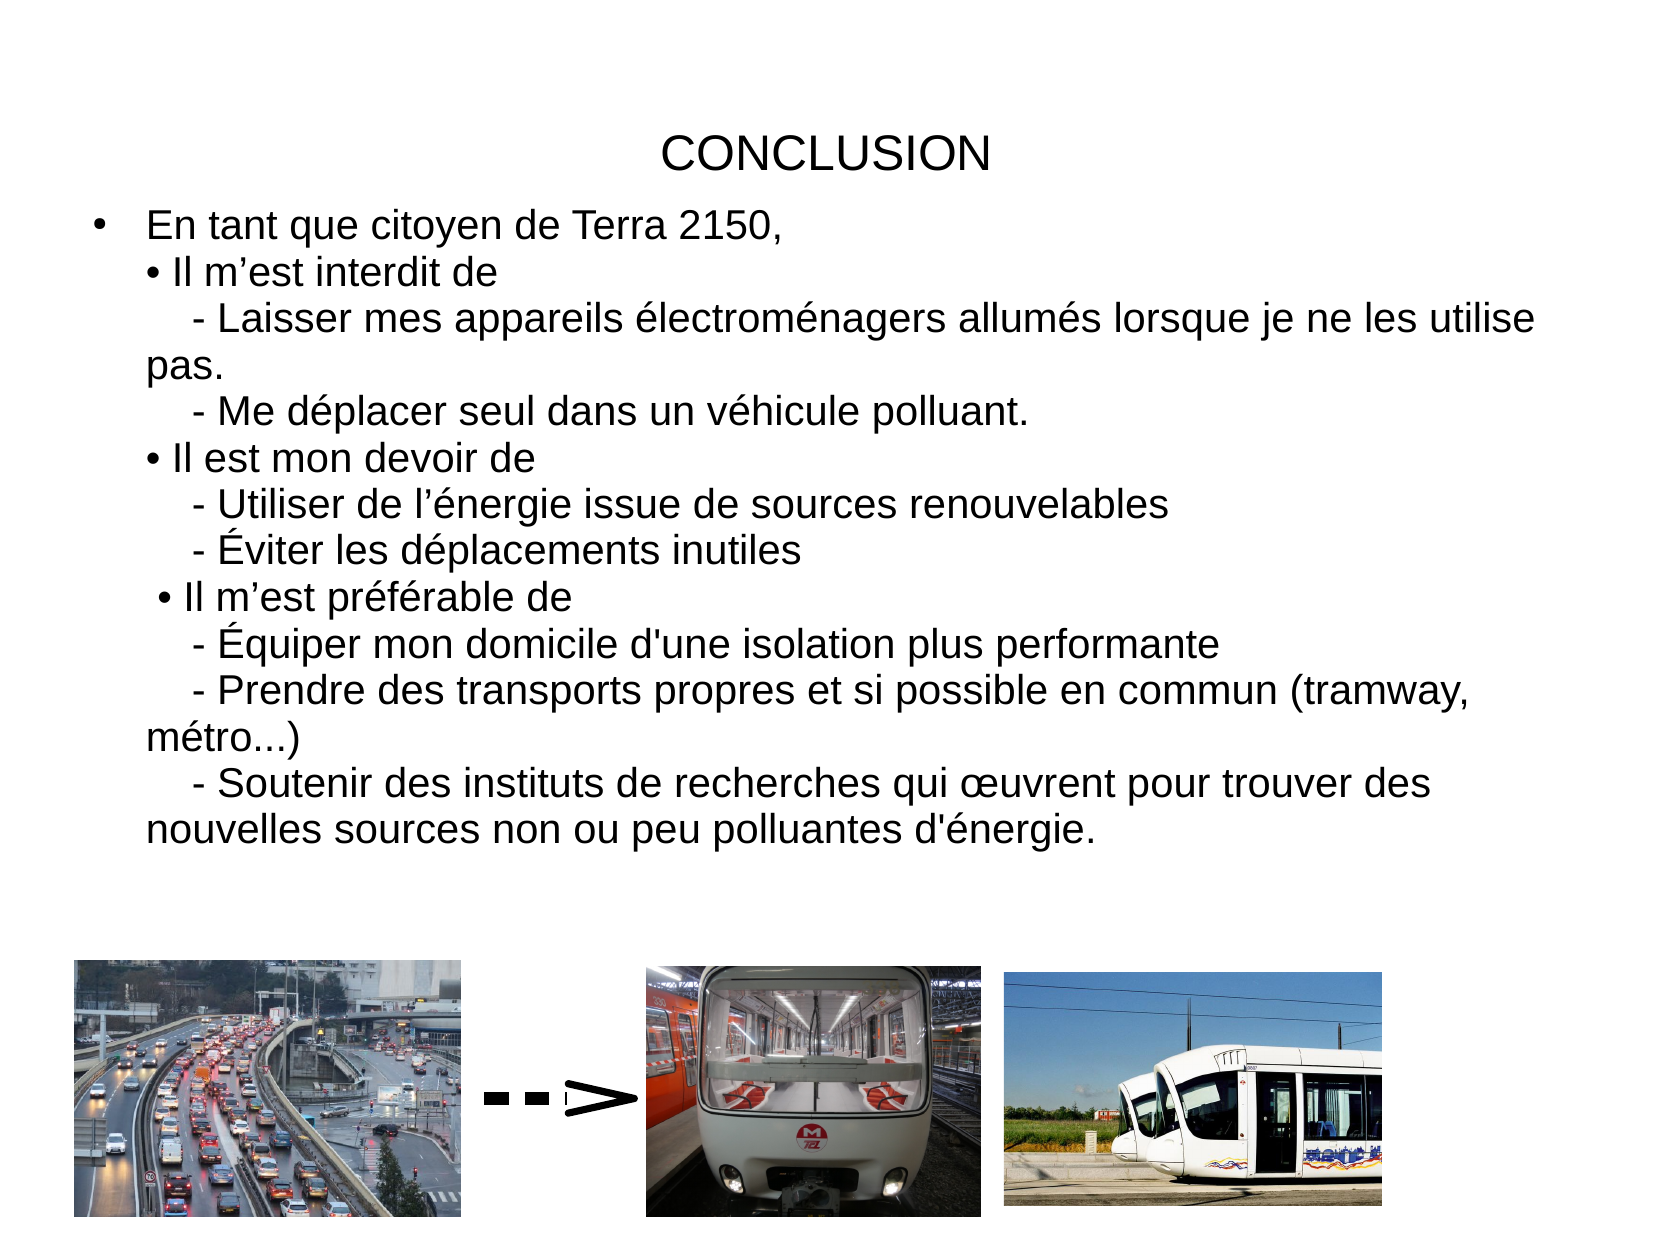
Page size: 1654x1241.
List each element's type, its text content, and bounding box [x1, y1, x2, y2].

picture [1003, 972, 1382, 1206]
picture [646, 966, 981, 1217]
list En tant que citoyen de Terra 2150, • Il m’est interdit de - Laisser mes appareils électroménagers allumés lorsque je ne les utilise pas. - Me déplacer seul dans un véhicule polluant. • Il est mon devoir de - Utiliser de l’énergie issue de sources renouvelables - Éviter les déplacements inutiles • Il m’est préférable de - Équiper mon domicile d'une isolation plus performante - Prendre des transports propres et si possible en commun (tramway, métro...) - Soutenir des instituts de recherches qui œuvrent pour trouver des nouvelles sources non ou peu polluantes d'énergie. [74, 202, 1564, 922]
title CONCLUSION [82, 49, 1571, 257]
picture [74, 960, 461, 1217]
